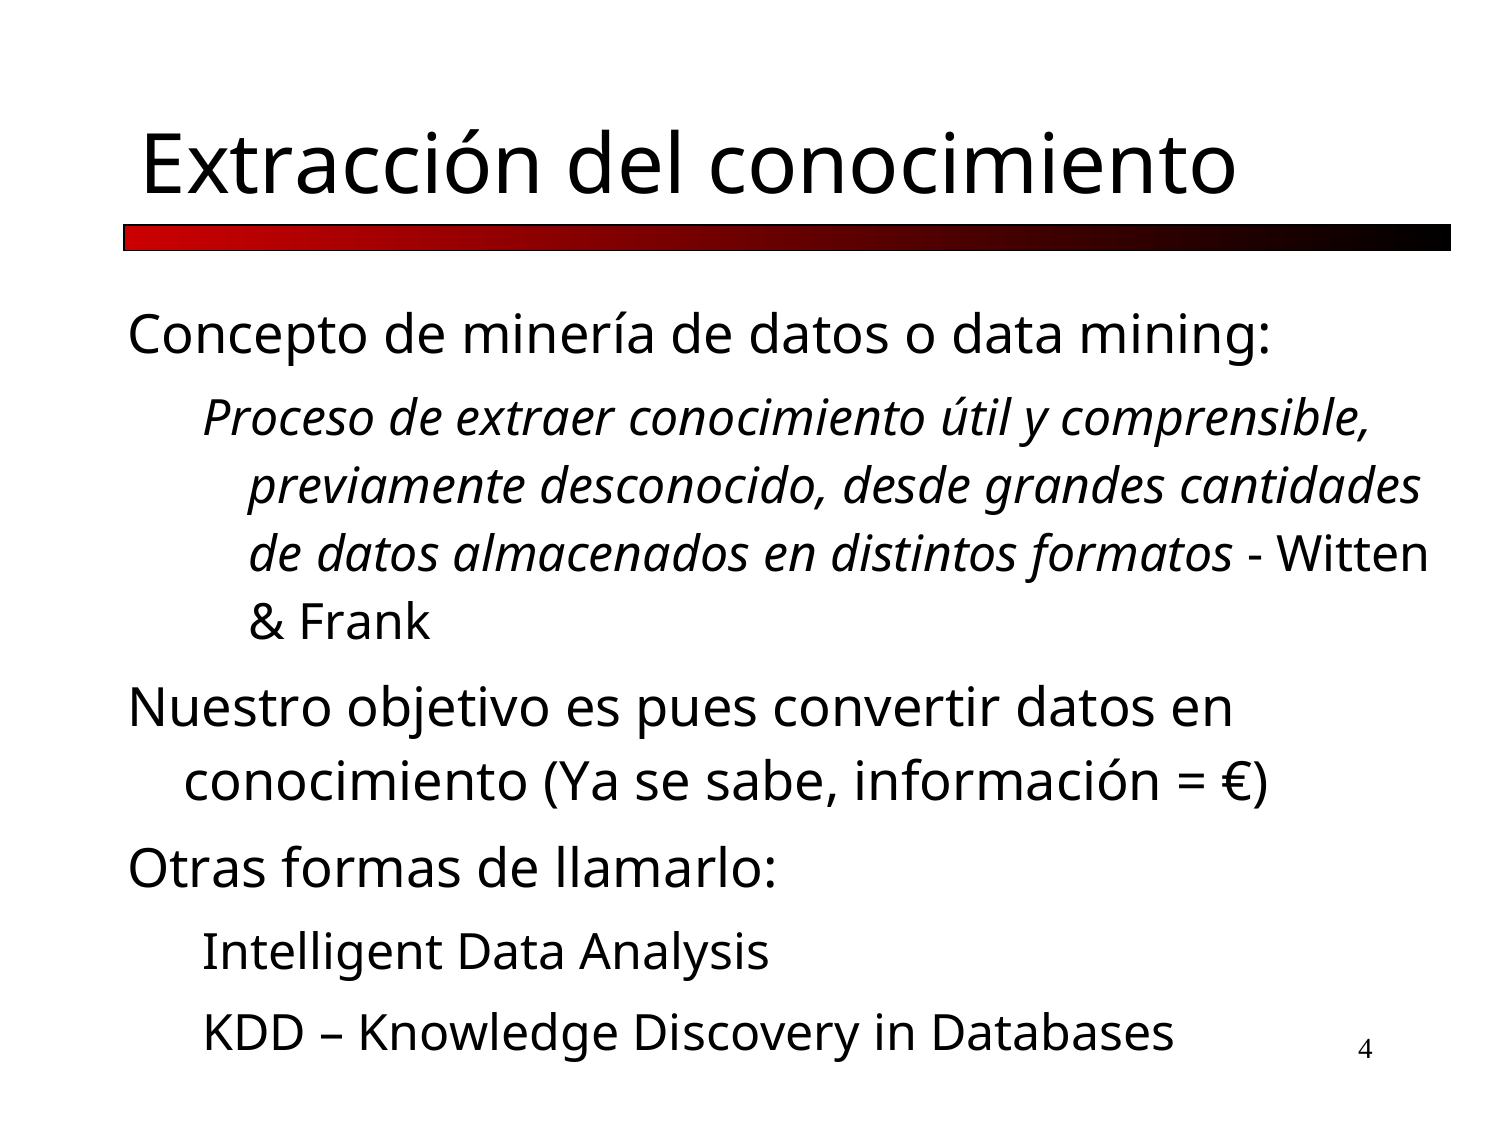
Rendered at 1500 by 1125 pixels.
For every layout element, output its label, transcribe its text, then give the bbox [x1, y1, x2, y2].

title Extracción del conocimiento [125, 62, 1401, 226]
list Concepto de minería de datos o data mining: Proceso de extraer conocimiento útil y comprensible, previamente desconocido, desde grandes cantidades de datos almacenados en distintos formatos - Witten & Frank Nuestro objetivo es pues convertir datos en conocimiento (Ya se sabe, información = €) Otras formas de llamarlo: Intelligent Data Analysis KDD – Knowledge Discovery in Databases [112, 287, 1447, 1088]
